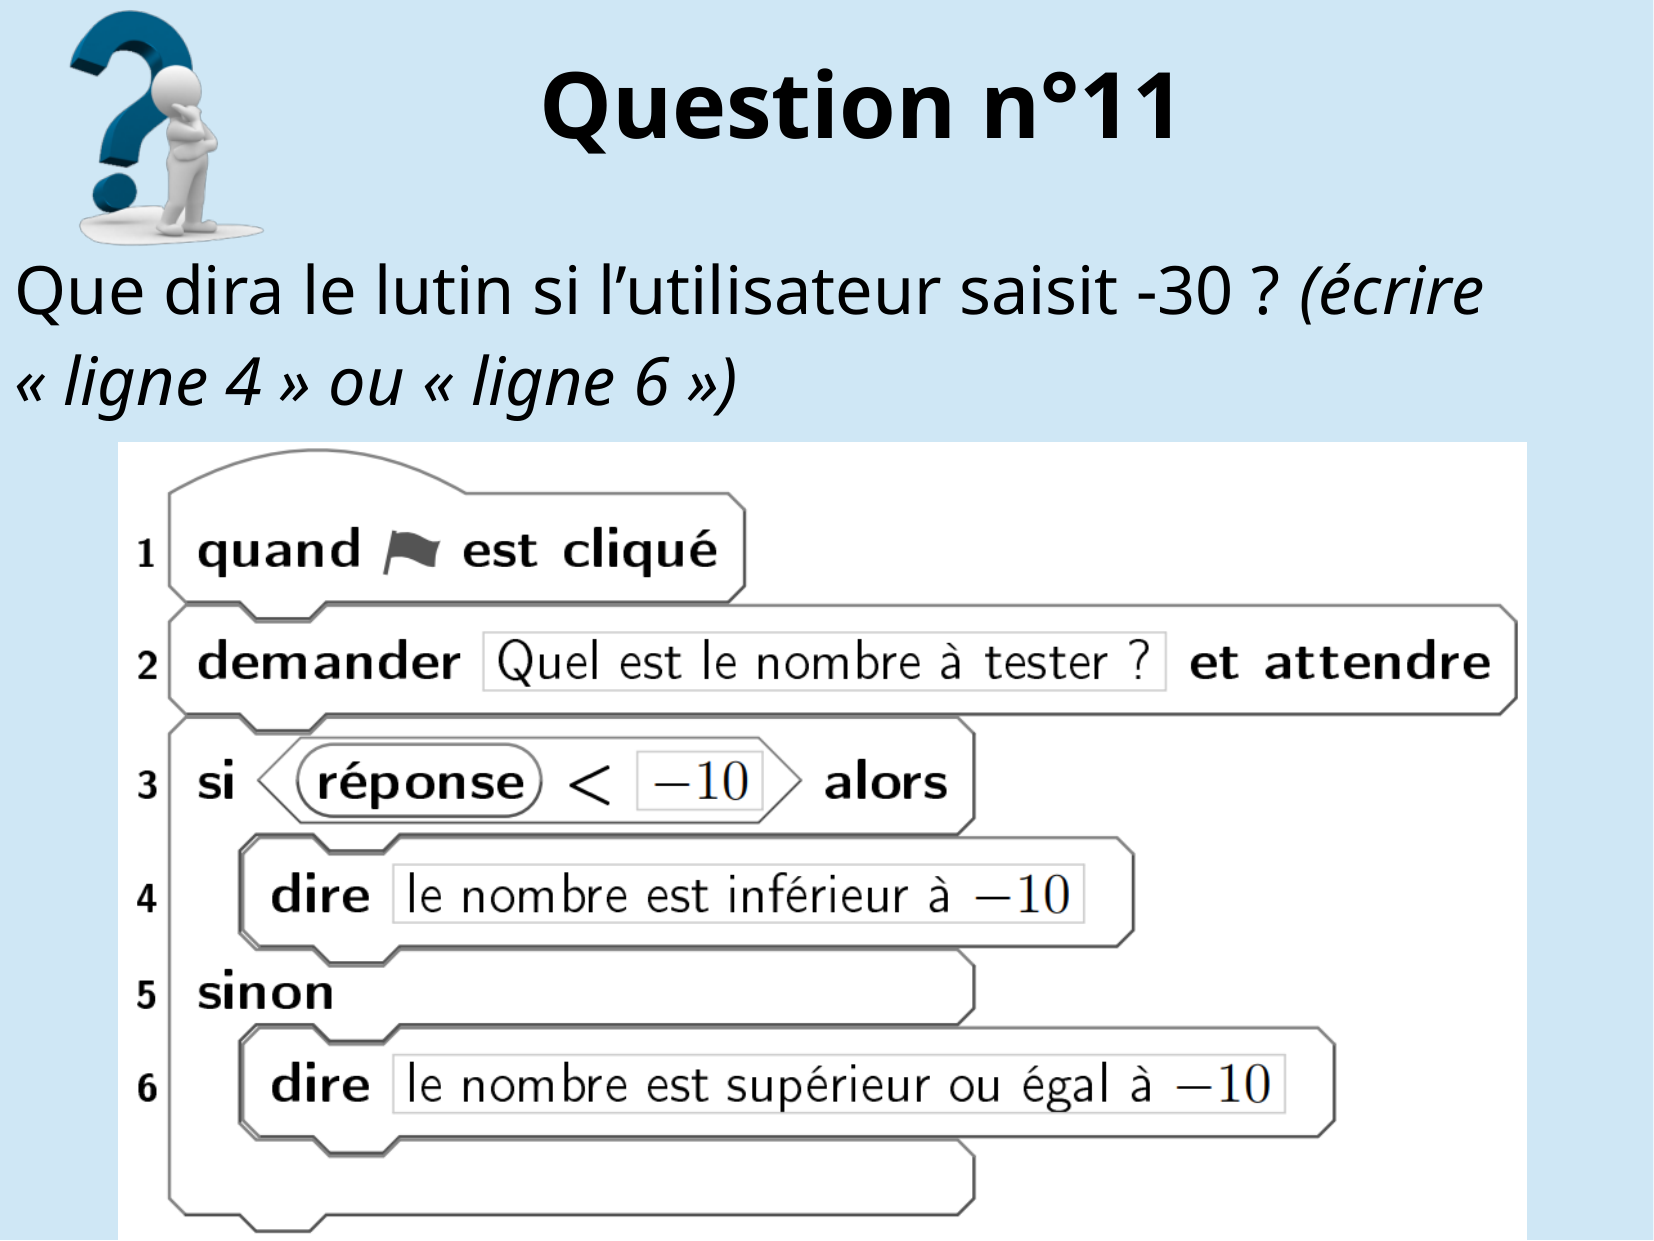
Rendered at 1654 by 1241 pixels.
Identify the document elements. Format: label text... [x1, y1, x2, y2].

text_box Que dira le lutin si l’utilisateur saisit -30 ? (écrire « ligne 4 » ou « ligne 6 ») [0, 236, 1595, 438]
picture [59, 0, 266, 236]
picture [118, 442, 1527, 1241]
title Question n°11 [266, 0, 1607, 208]
